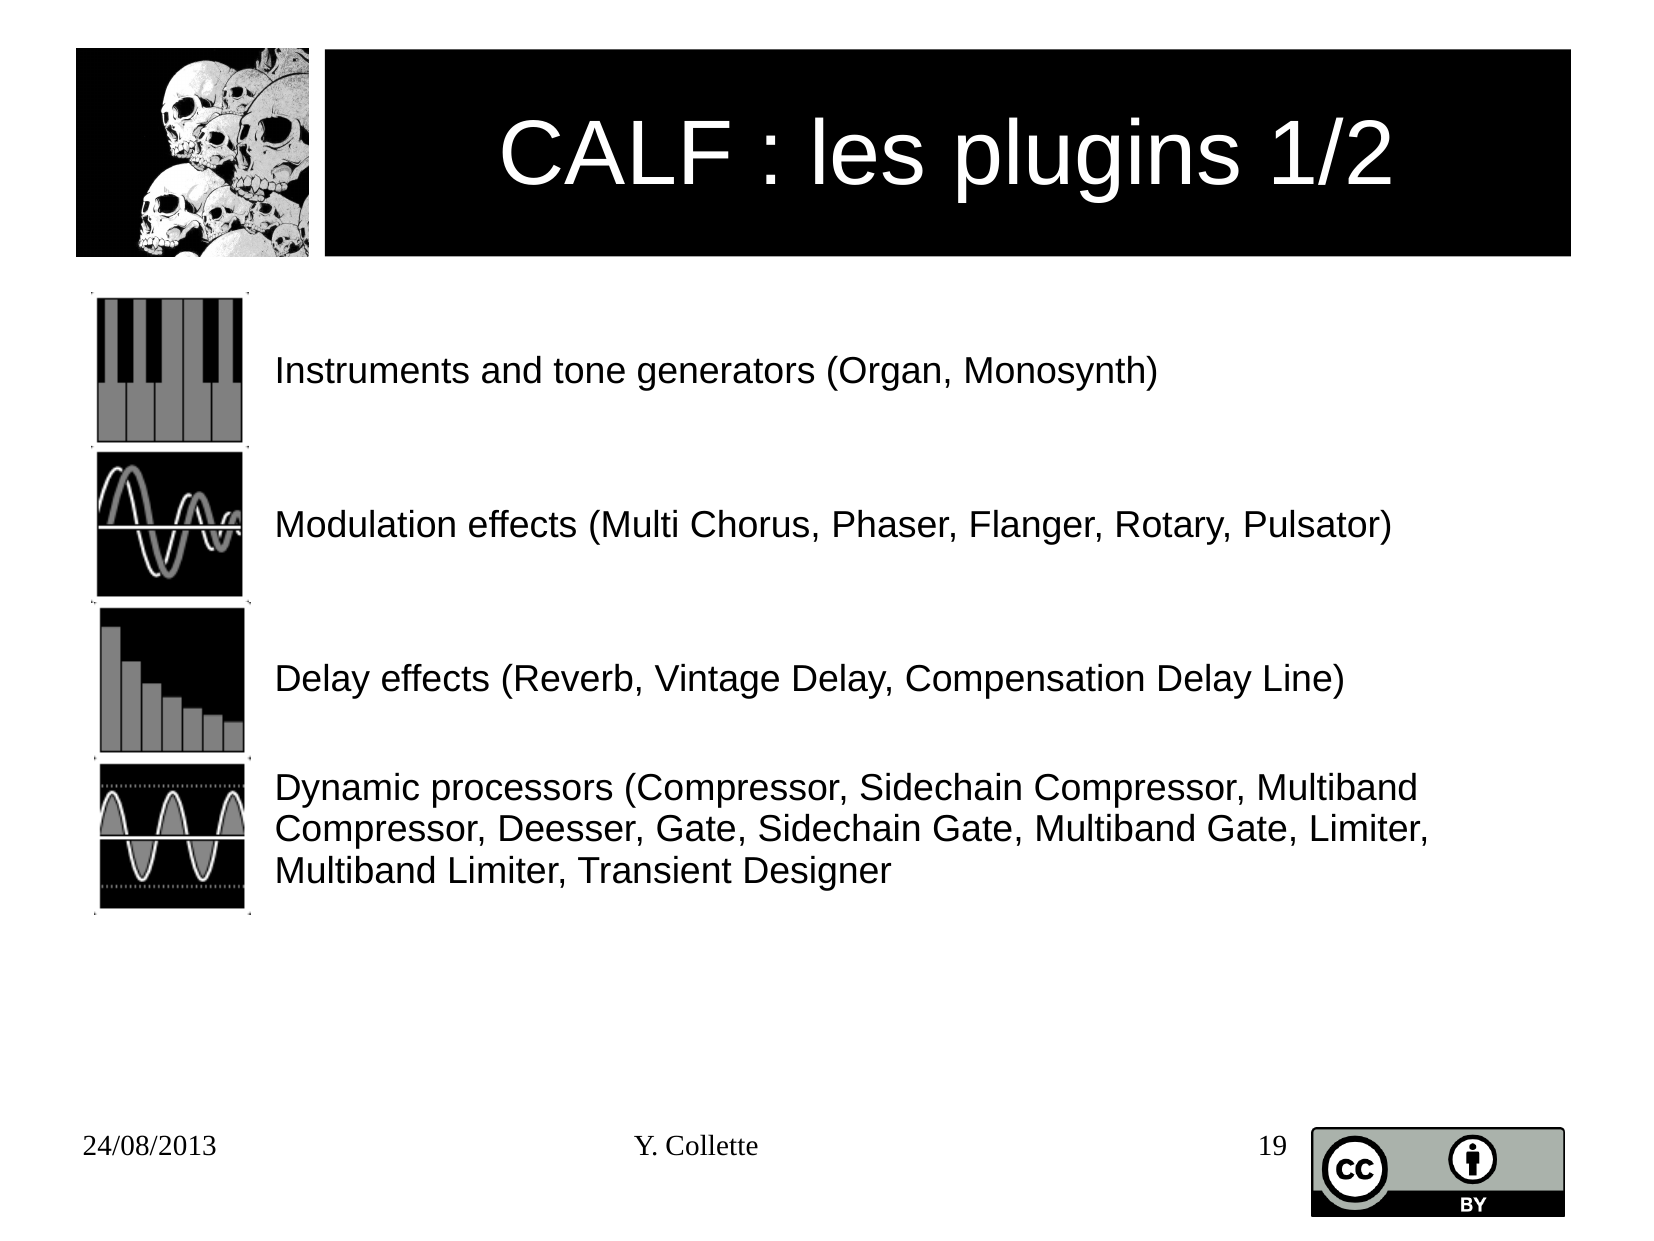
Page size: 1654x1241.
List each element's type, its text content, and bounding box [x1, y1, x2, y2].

title CALF : les plugins 1/2 [324, 49, 1571, 257]
picture [91, 292, 251, 915]
picture [1311, 1127, 1565, 1217]
picture [76, 48, 309, 257]
text_box Modulation effects (Multi Chorus, Phaser, Flanger, Rotary, Pulsator) [259, 496, 1430, 553]
text_box Instruments and tone generators (Organ, Monosynth) [259, 342, 1182, 400]
text_box Delay effects (Reverb, Vintage Delay, Compensation Delay Line) [259, 649, 1536, 707]
text_box Dynamic processors (Compressor, Sidechain Compressor, Multiband Compressor, Deesser, Gate, Sidechain Gate, Multiband Gate, Limiter, Multiband Limiter, Transient Designer [259, 758, 1583, 900]
